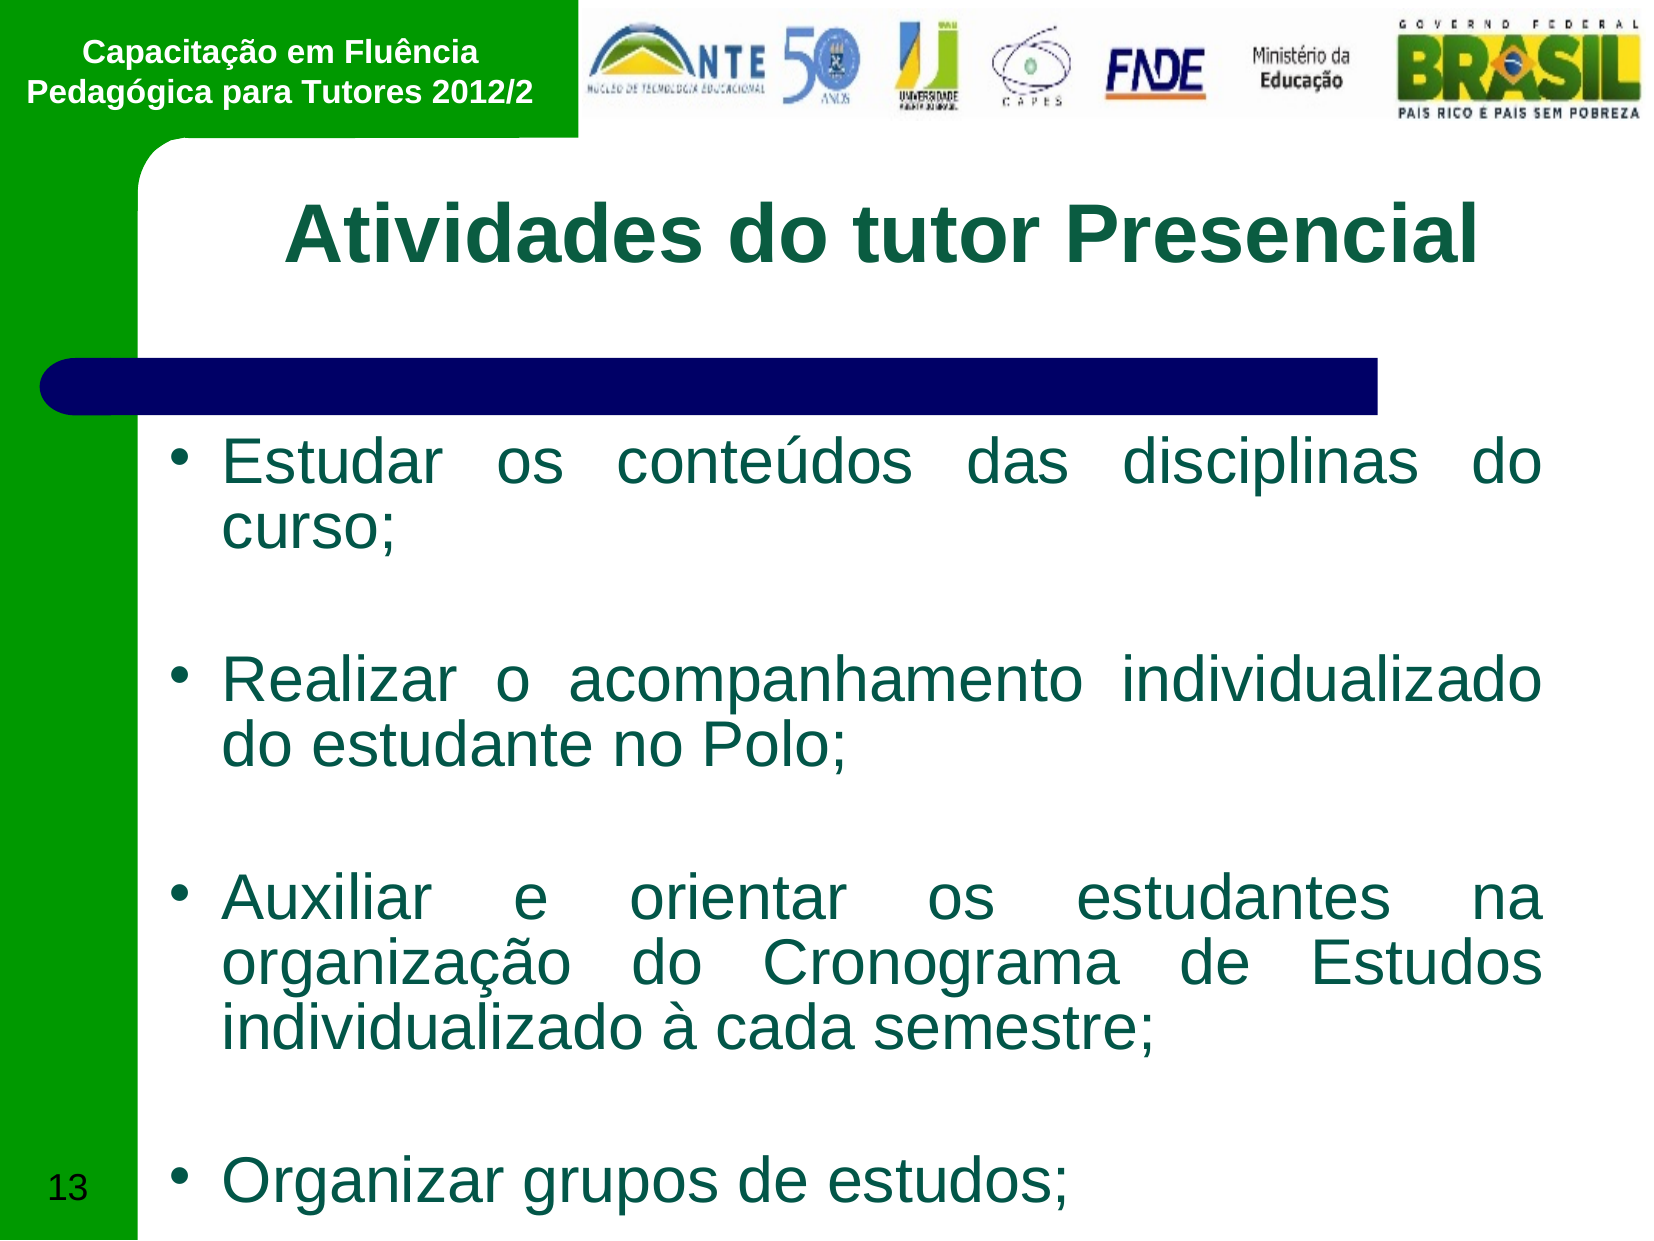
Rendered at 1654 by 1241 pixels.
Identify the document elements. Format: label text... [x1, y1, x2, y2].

title Atividades do tutor Presencial [177, 184, 1612, 377]
picture [582, 8, 1646, 121]
list Estudar os conteúdos das disciplinas do curso; Realizar o acompanhamento individualizado do estudante no Polo; Auxiliar e orientar os estudantes na organização do Cronograma de Estudos individualizado à cada semestre; Organizar grupos de estudos; [151, 427, 1543, 1241]
text_box <número> [15, 1128, 121, 1217]
